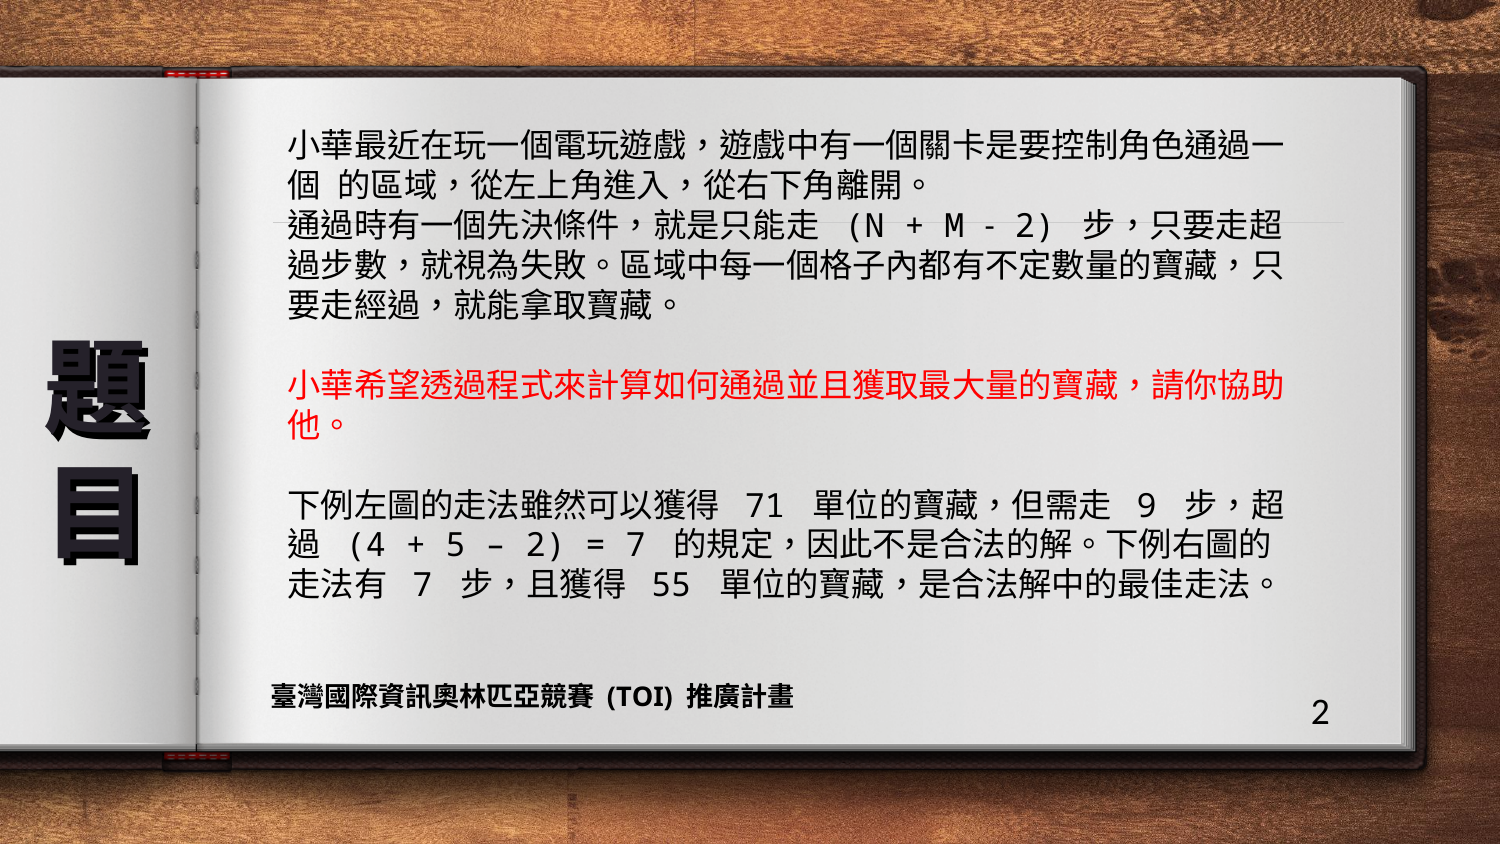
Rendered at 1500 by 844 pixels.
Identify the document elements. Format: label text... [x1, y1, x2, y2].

text_box [1295, 672, 1386, 737]
text_box 小華最近在玩一個電玩遊戲，遊戲中有一個關卡是要控制角色通過一個 的區域，從左上角進入，從右下角離開。 通過時有一個先決條件，就是只能走 (N + M - 2) 步，只要走超過步數，就視為失敗。區域中每一個格子內都有不定數量的寶藏，只要走經過，就能拿取寶藏。 小華希望透過程式來計算如何通過並且獲取最大量的寶藏，請你協助他。 下例左圖的走法雖然可以獲得 71 單位的寶藏，但需走 9 步，超過 (4 + 5 – 2) = 7 的規定，因此不是合法的解。下例右圖的走法有 7 步，且獲得 55 單位的寶藏，是合法解中的最佳走法。 [273, 117, 1307, 611]
title 題 目 [28, 306, 210, 552]
